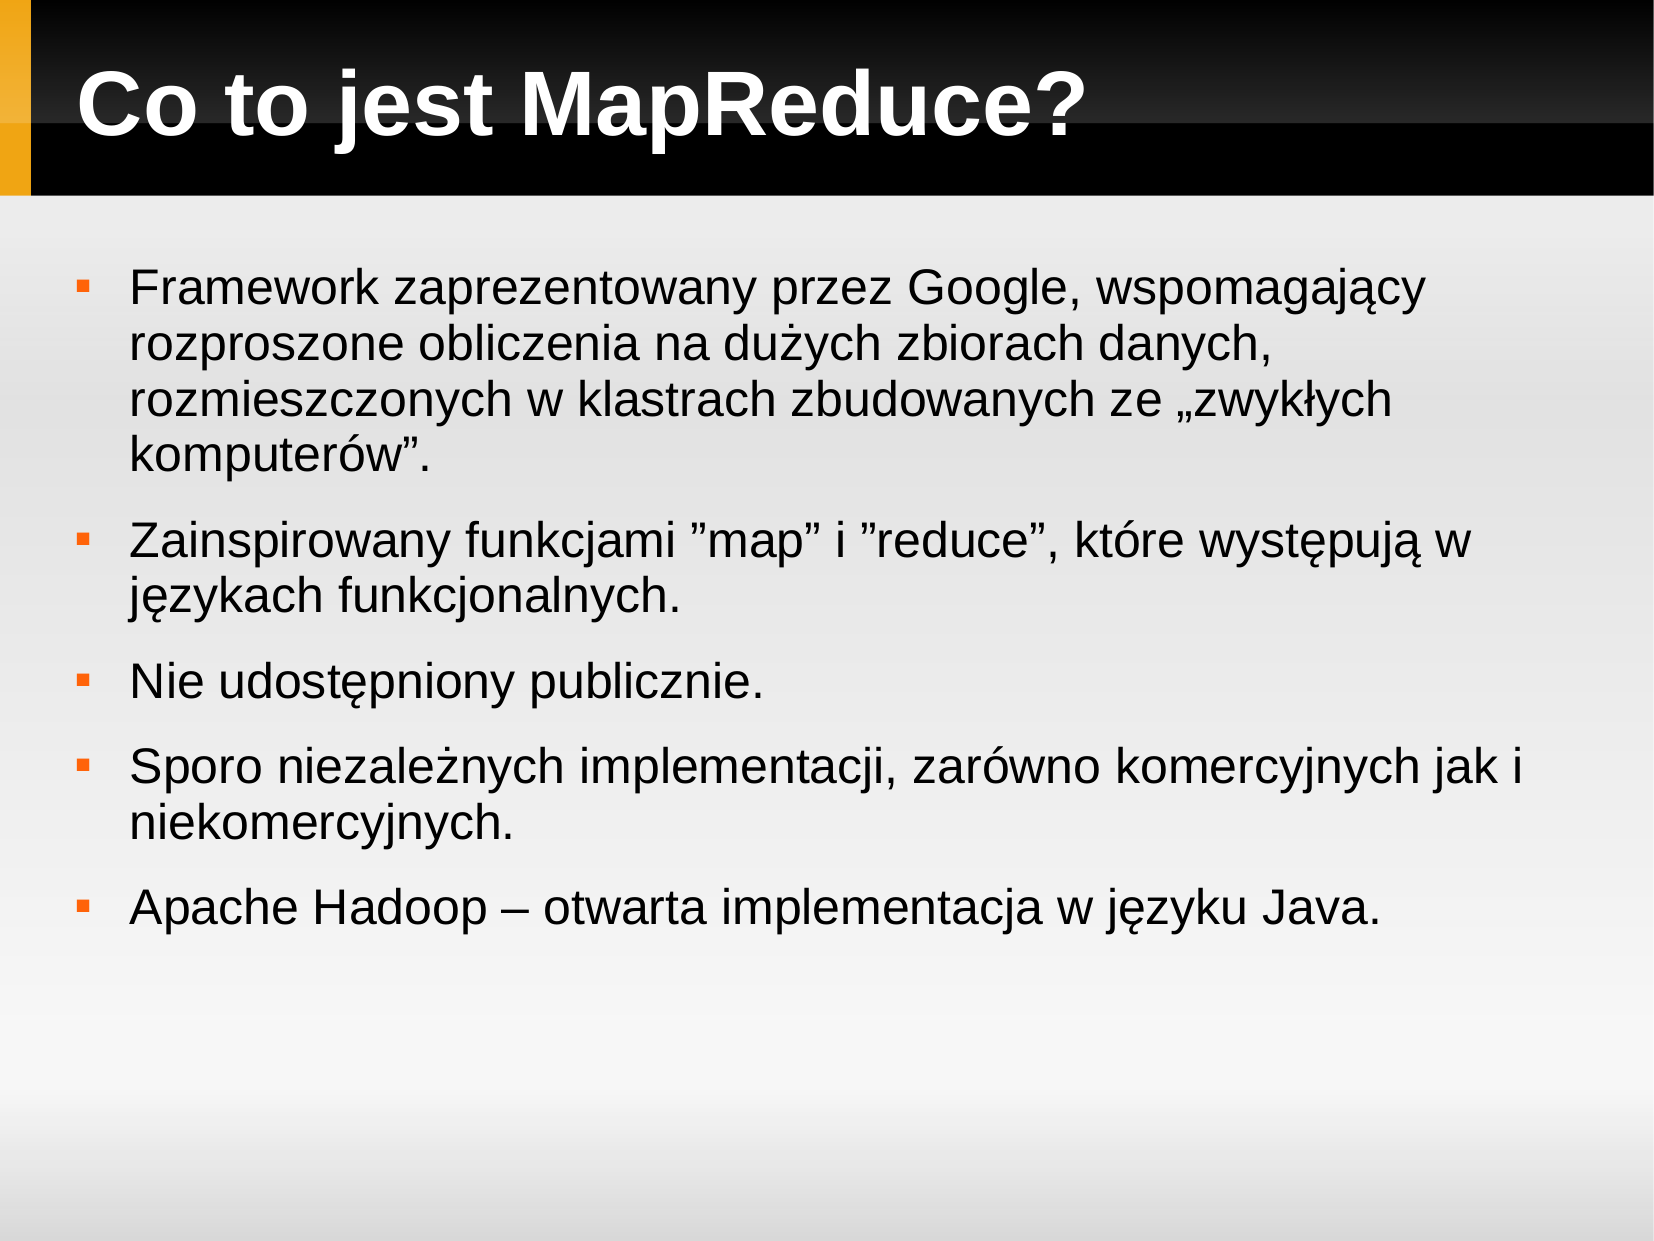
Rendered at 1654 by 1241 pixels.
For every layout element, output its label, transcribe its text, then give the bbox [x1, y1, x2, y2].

title Co to jest MapReduce? [76, 0, 1565, 208]
list Framework zaprezentowany przez Google, wspomagający rozproszone obliczenia na dużych zbiorach danych, rozmieszczonych w klastrach zbudowanych ze „zwykłych komputerów”. Zainspirowany funkcjami ”map” i ”reduce”, które występują w językach funkcjonalnych. Nie udostępniony publicznie. Sporo niezależnych implementacji, zarówno komercyjnych jak i niekomercyjnych. Apache Hadoop – otwarta implementacja w języku Java. [59, 259, 1548, 1063]
picture [0, 0, 1654, 1241]
